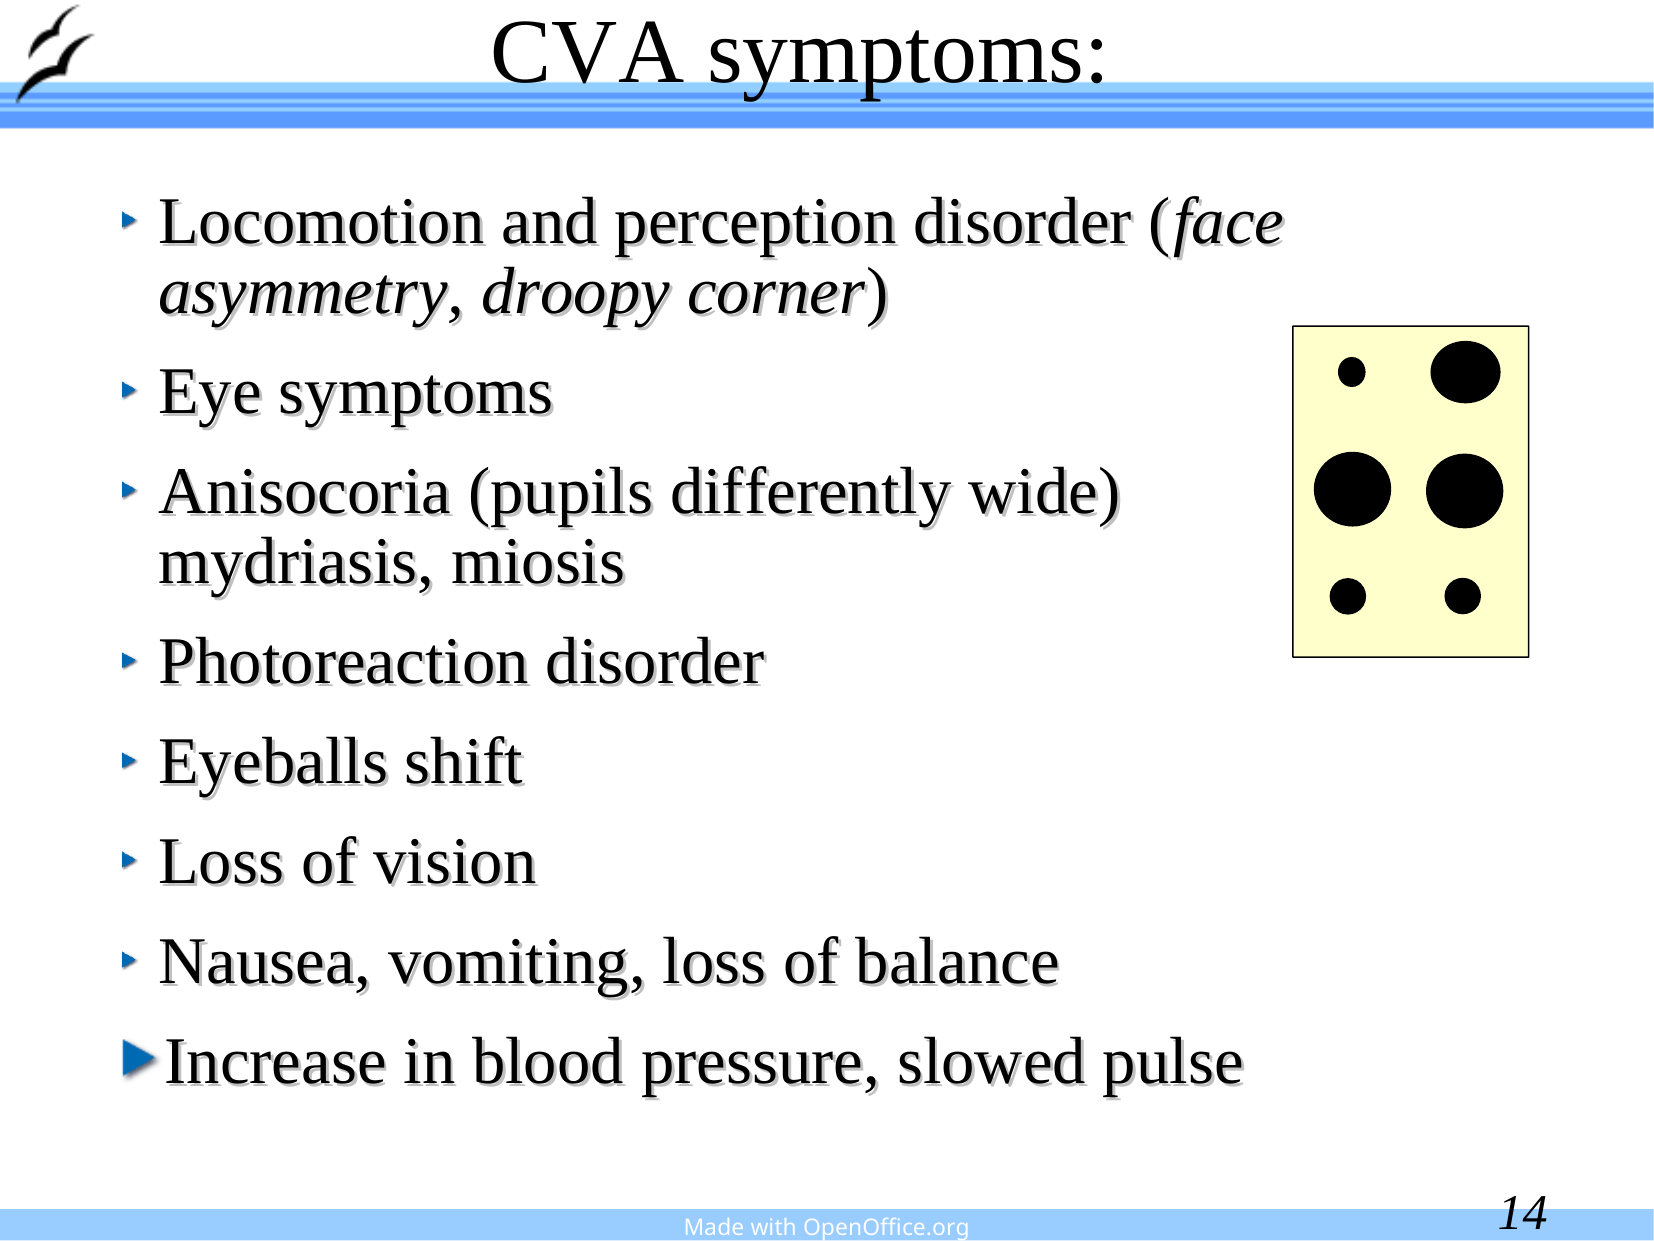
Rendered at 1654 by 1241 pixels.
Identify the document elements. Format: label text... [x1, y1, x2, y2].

list Locomotion and perception disorder (face asymmetry, droopy corner) Eye symptoms Anisocoria (pupils differently wide) mydriasis, miosis Photoreaction disorder Eyeballs shift Loss of vision Nausea, vomiting, loss of balance Increase in blood pressure, slowed pulse [120, 186, 1534, 1239]
title CVA symptoms: [94, 0, 1507, 107]
picture [0, 0, 1654, 133]
